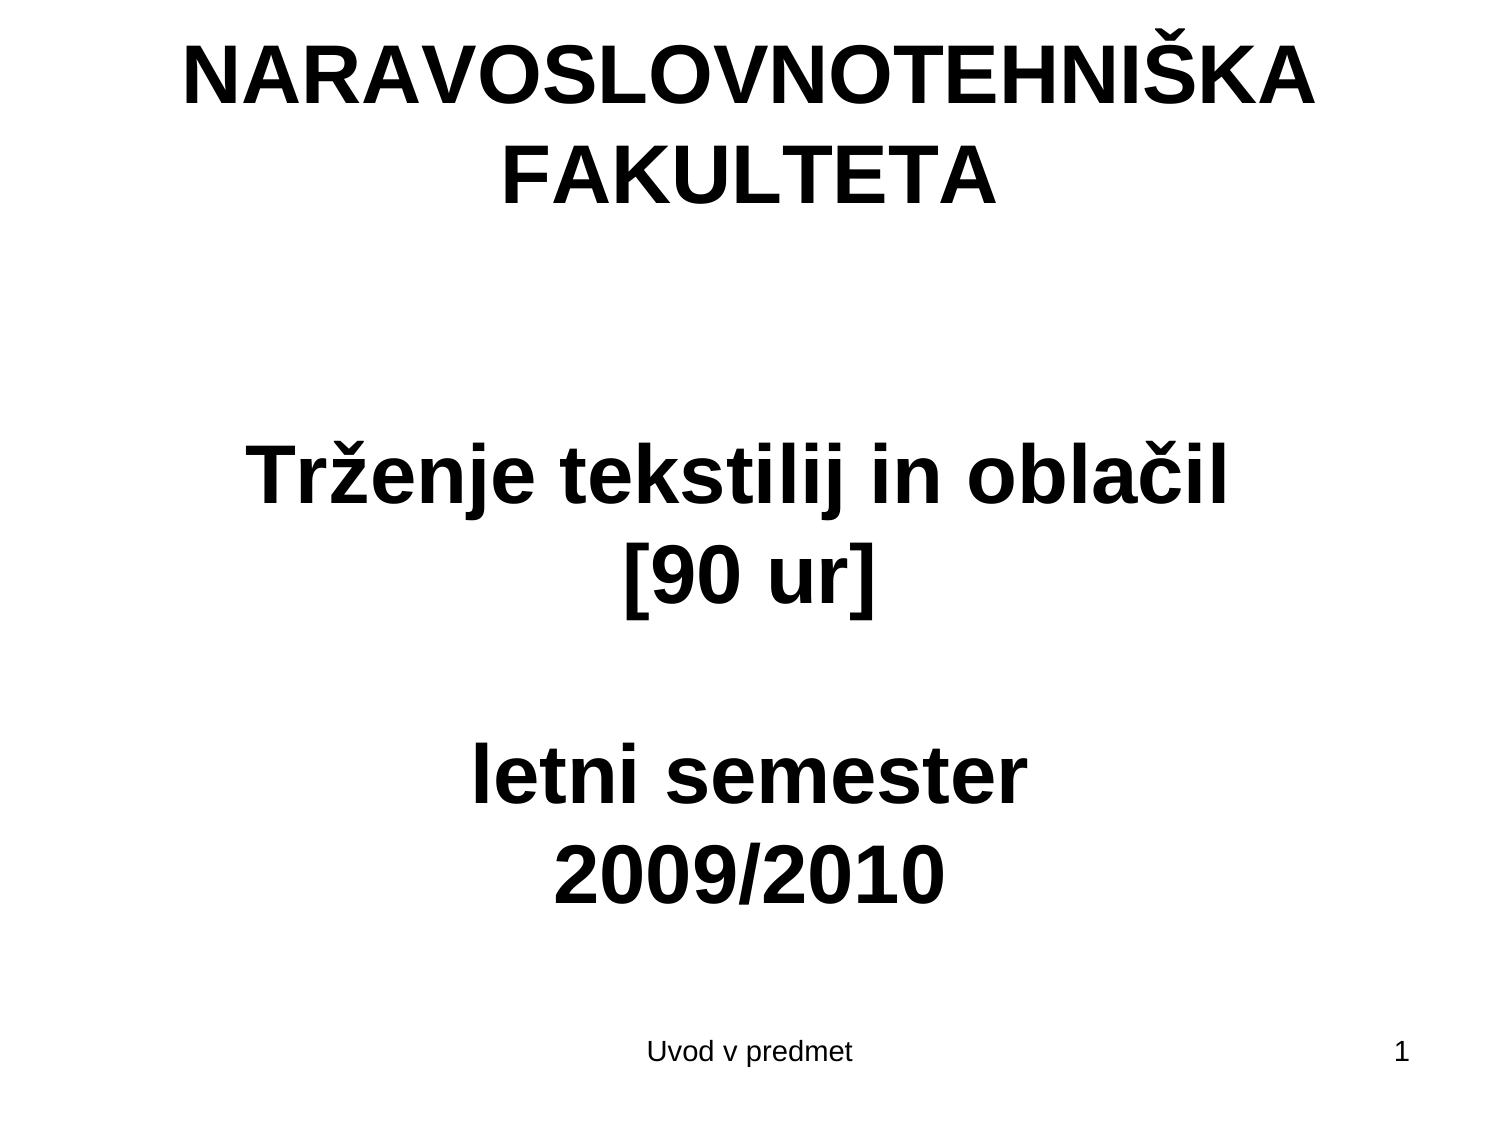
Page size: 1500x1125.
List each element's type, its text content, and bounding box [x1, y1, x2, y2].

text_box Uvod v predmet [512, 1024, 988, 1103]
title NARAVOSLOVNOTEHNIŠKA FAKULTETA Trženje tekstilij in oblačil [90 ur] letni semester 2009/2010 [112, 12, 1388, 928]
text_box <number> [1074, 1024, 1426, 1103]
text_box [225, 632, 1276, 921]
